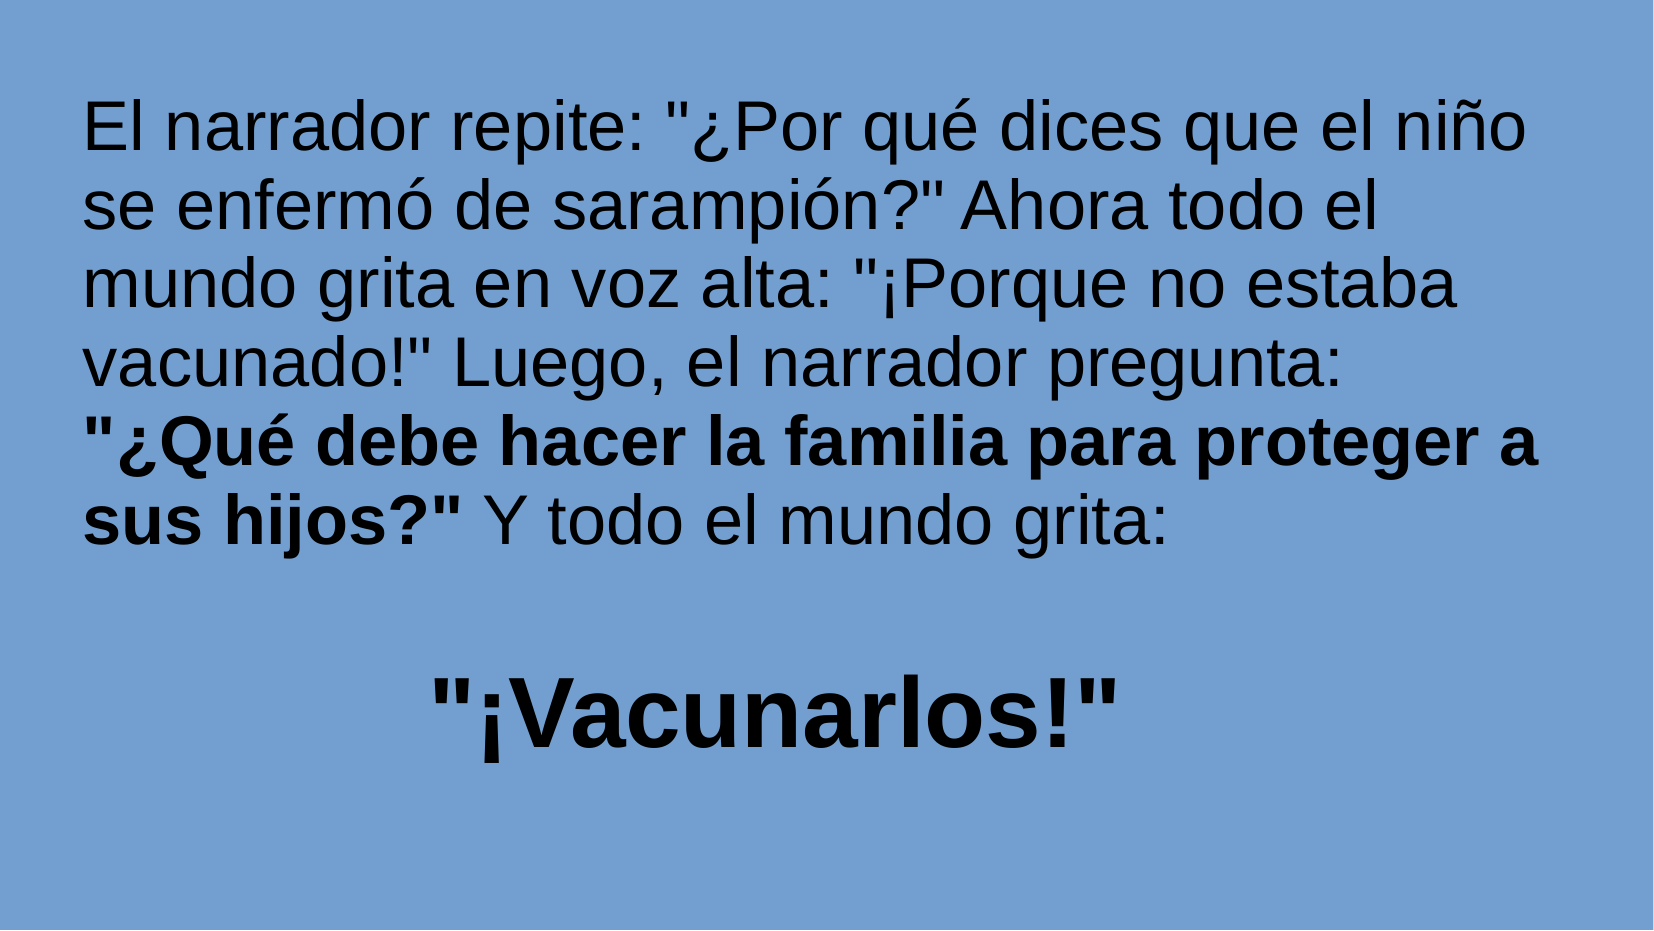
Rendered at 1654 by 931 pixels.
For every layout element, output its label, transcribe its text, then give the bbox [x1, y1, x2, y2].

list El narrador repite: "¿Por qué dices que el niño se enfermó de sarampión?" Ahora todo el mundo grita en voz alta: "¡Porque no estaba vacunado!" Luego, el narrador pregunta: "¿Qué debe hacer la familia para proteger a sus hijos?" Y todo el mundo grita: [82, 86, 1571, 615]
text_box "¡Vacunarlos!" [413, 649, 1252, 777]
